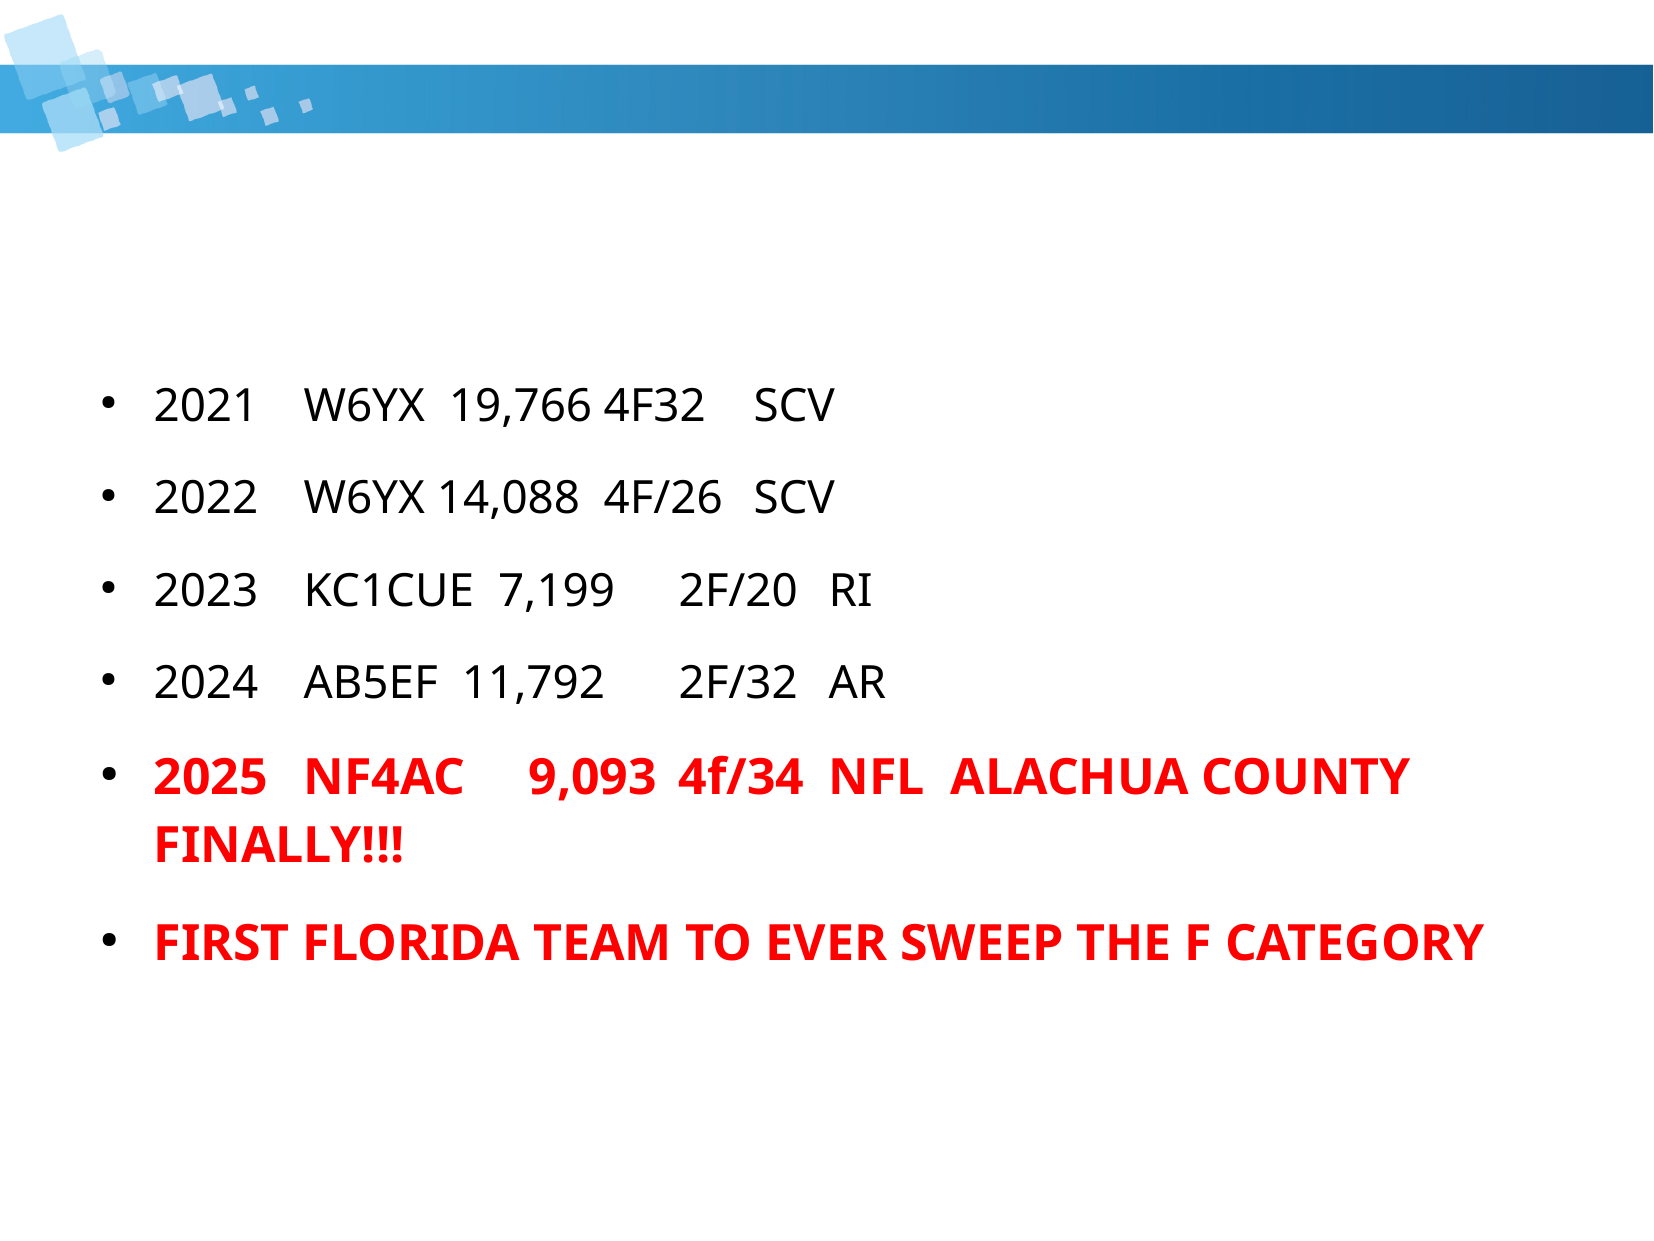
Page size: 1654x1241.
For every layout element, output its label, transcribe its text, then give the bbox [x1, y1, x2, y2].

list 2021 W6YX 19,766 4F32 SCV 2022 W6YX 14,088 4F/26 SCV 2023 KC1CUE 7,199 2F/20 RI 2024 AB5EF 11,792 2F/32 AR 2025 NF4AC 9,093 4f/34 NFL ALACHUA COUNTY FINALLY!!! FIRST FLORIDA TEAM TO EVER SWEEP THE F CATEGORY [82, 372, 1571, 1093]
picture [0, 0, 1653, 1238]
